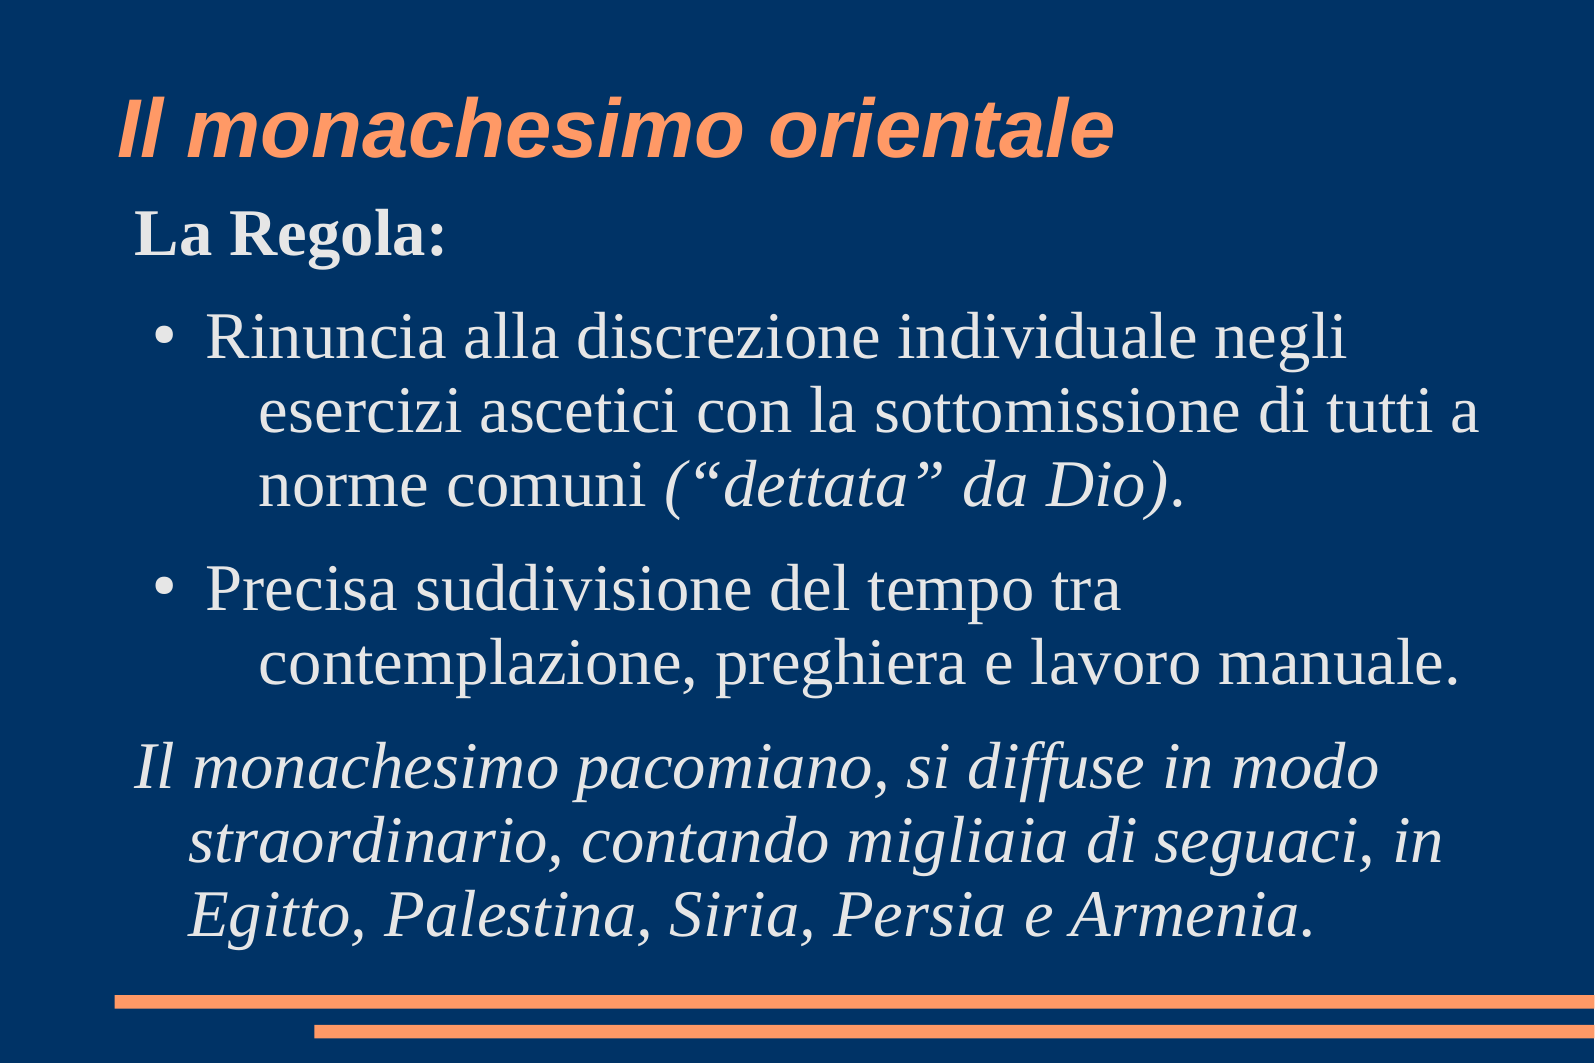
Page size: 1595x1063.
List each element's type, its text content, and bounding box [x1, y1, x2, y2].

list La Regola: Rinuncia alla discrezione individuale negli esercizi ascetici con la sottomissione di tutti a norme comuni (“dettata” da Dio). Precisa suddivisione del tempo tra contemplazione, preghiera e lavoro manuale. Il monachesimo pacomiano, si diffuse in modo straordinario, contando migliaia di seguaci, in Egitto, Palestina, Siria, Persia e Armenia. [117, 195, 1505, 951]
title Il monachesimo orientale [117, 39, 1479, 195]
